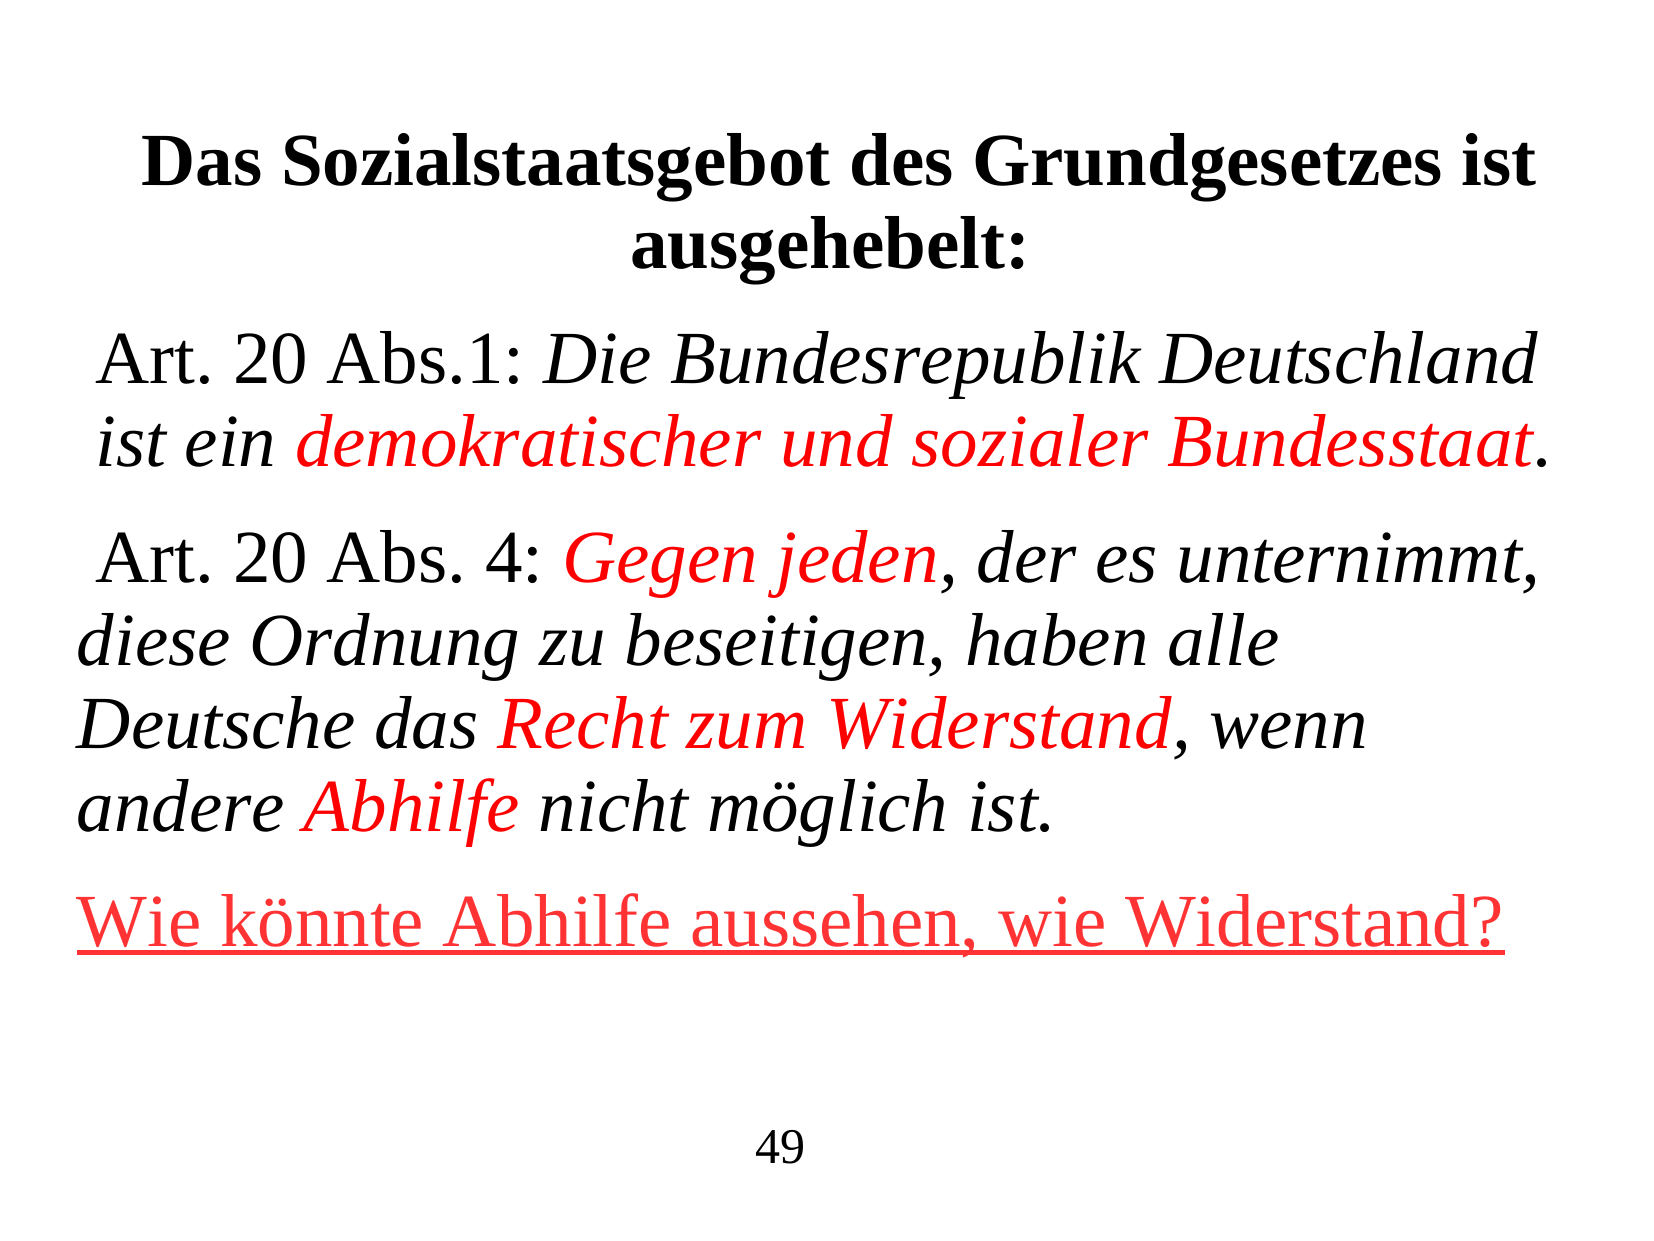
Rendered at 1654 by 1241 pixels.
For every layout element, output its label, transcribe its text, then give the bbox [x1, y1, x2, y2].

text_box <Foliennummer> [785, 1118, 936, 1180]
text_box Das Sozialstaatsgebot des Grundgesetzes ist ausgehebelt: Art. 20 Abs.1: Die Bundesrepublik Deutschland ist ein demokratischer und sozialer Bundesstaat. Art. 20 Abs. 4: Gegen jeden, der es unternimmt, diese Ordnung zu beseitigen, haben alle Deutsche das Recht zum Widerstand, wenn andere Abhilfe nicht möglich ist. Wie könnte Abhilfe aussehen, wie Widerstand? [76, 119, 1603, 1071]
